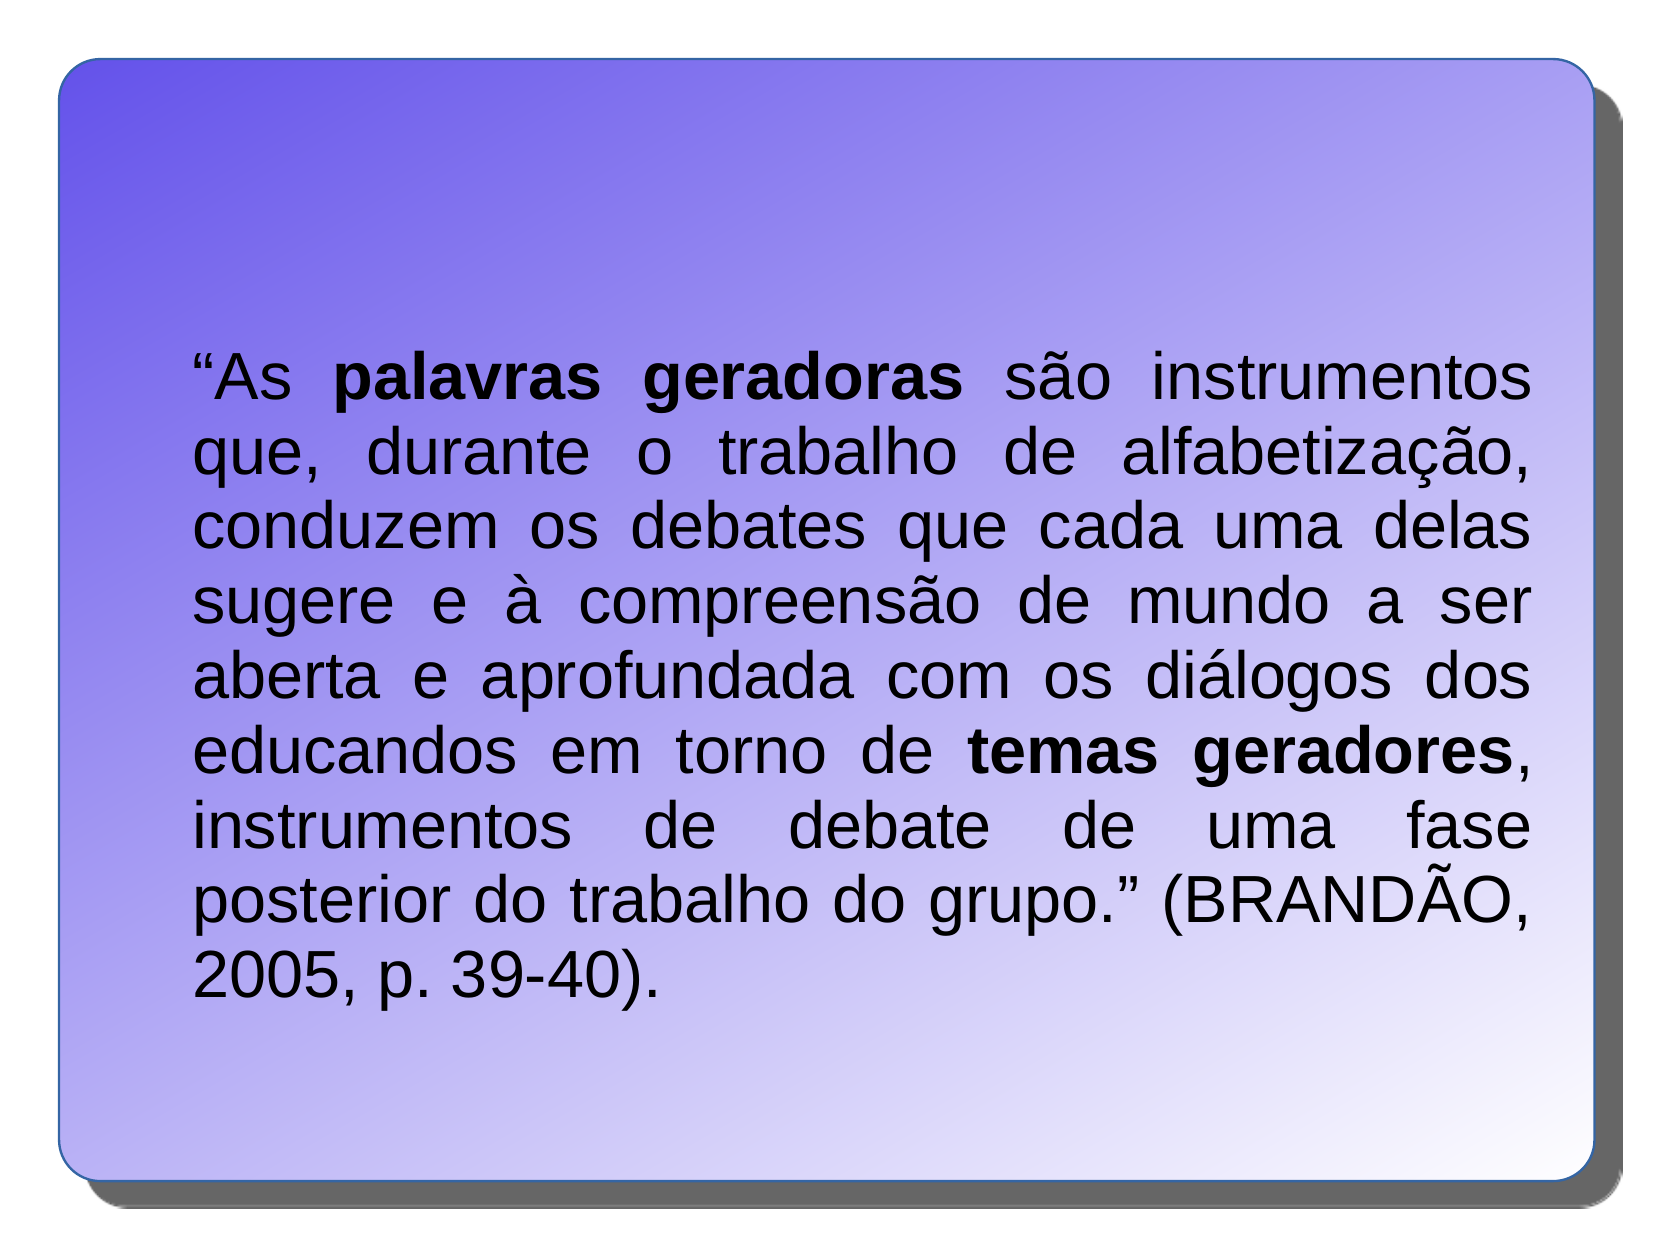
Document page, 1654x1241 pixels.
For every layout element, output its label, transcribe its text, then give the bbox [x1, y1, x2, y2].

list “As palavras geradoras são instrumentos que, durante o trabalho de alfabetização, conduzem os debates que cada uma delas sugere e à compreensão de mundo a ser aberta e aprofundada com os diálogos dos educandos em torno de temas geradores, instrumentos de debate de uma fase posterior do trabalho do grupo.” (BRANDÃO, 2005, p. 39-40). [121, 338, 1534, 1127]
